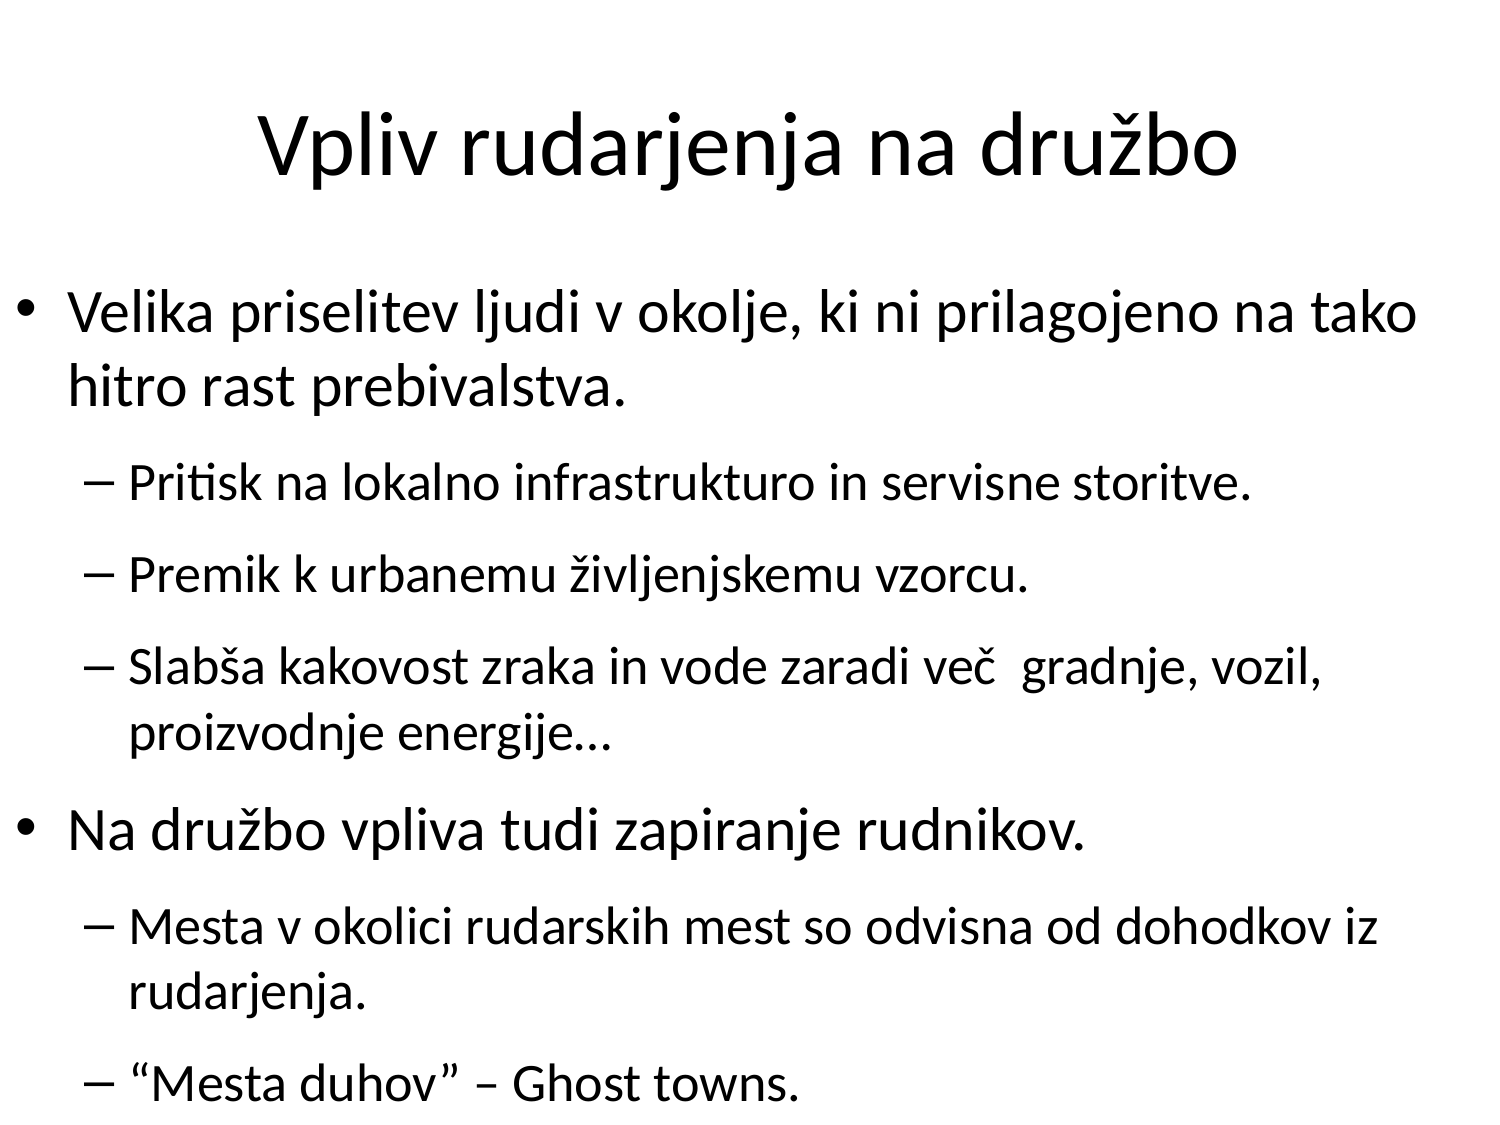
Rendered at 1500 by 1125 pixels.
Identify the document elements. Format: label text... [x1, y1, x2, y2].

list Velika priselitev ljudi v okolje, ki ni prilagojeno na tako hitro rast prebivalstva. Pritisk na lokalno infrastrukturo in servisne storitve. Premik k urbanemu življenjskemu vzorcu. Slabša kakovost zraka in vode zaradi več gradnje, vozil, proizvodnje energije… Na družbo vpliva tudi zapiranje rudnikov. Mesta v okolici rudarskih mest so odvisna od dohodkov iz rudarjenja. “Mesta duhov” – Ghost towns. [0, 262, 1500, 1125]
title Vpliv rudarjenja na družbo [75, 45, 1425, 233]
